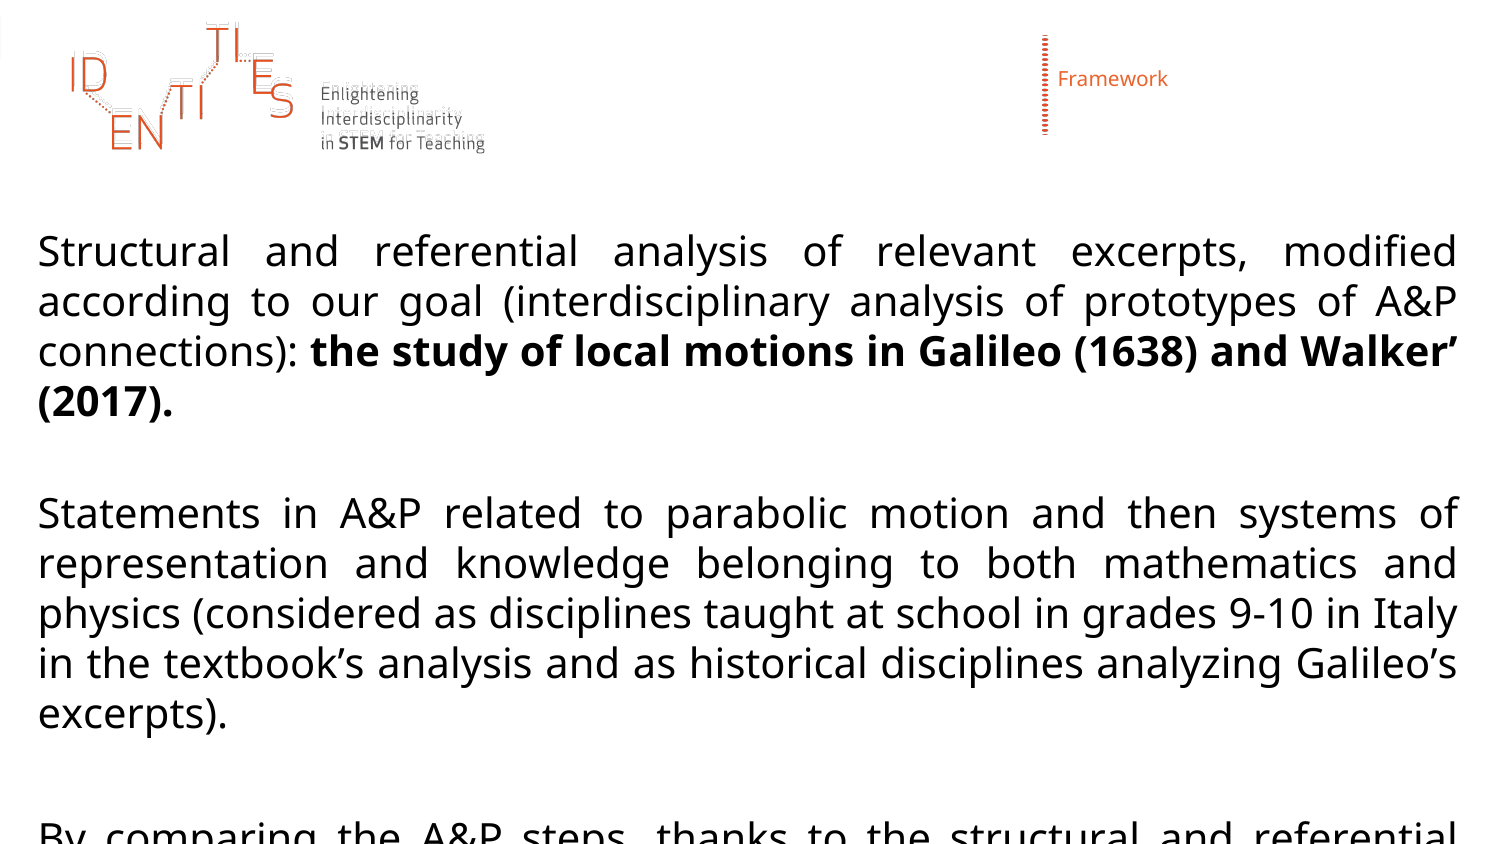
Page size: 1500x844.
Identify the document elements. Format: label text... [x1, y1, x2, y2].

text_box Structural and referential analysis of relevant excerpts, modified according to our goal (interdisciplinary analysis of prototypes of A&P connections): the study of local motions in Galileo (1638) and Walker’ (2017). Statements in A&P related to parabolic motion and then systems of representation and knowledge belonging to both mathematics and physics (considered as disciplines taught at school in grades 9-10 in Italy in the textbook’s analysis and as historical disciplines analyzing Galileo’s excerpts). By comparing the A&P steps, thanks to the structural and referential analysis, we detected unity or rupture in both texts. [22, 209, 1474, 834]
picture [71, 18, 485, 157]
text_box Framework [1046, 60, 1444, 109]
picture [1042, 35, 1051, 135]
